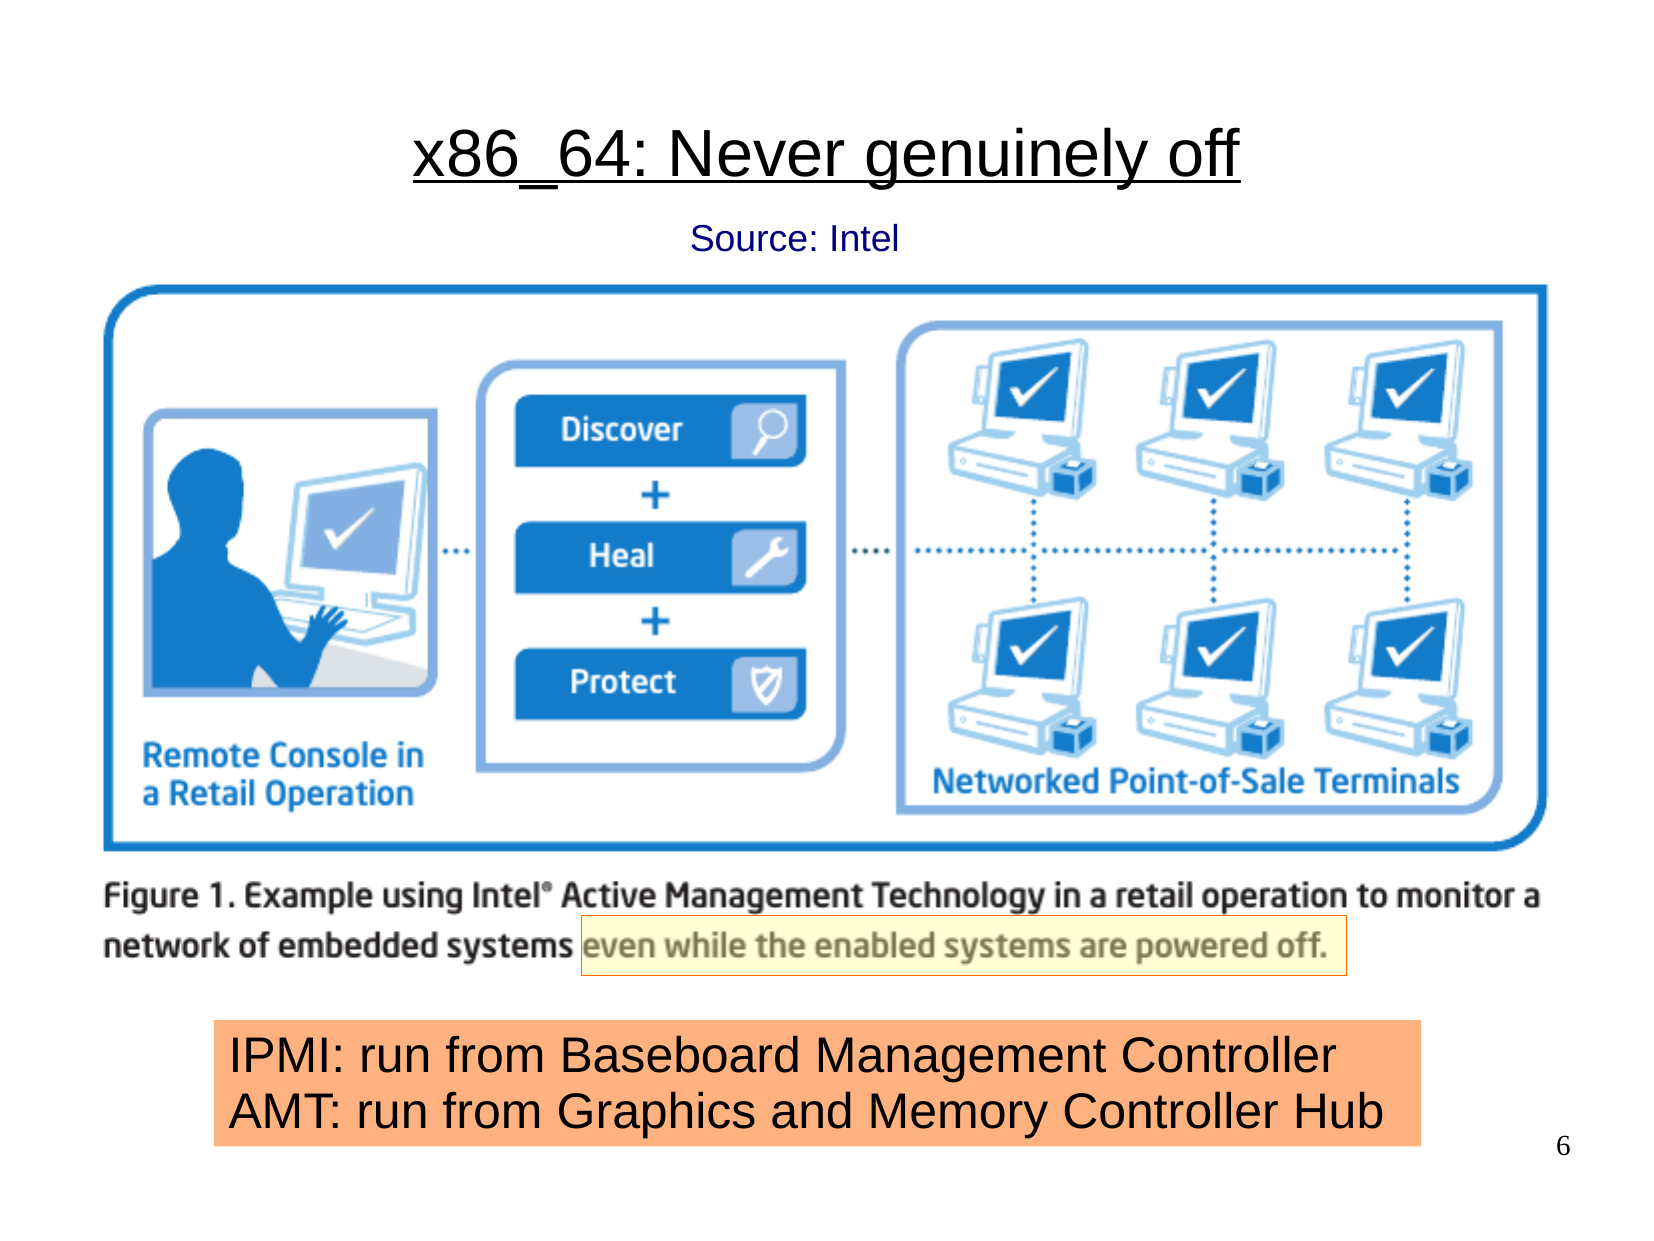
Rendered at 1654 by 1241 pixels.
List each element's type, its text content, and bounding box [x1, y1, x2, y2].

text_box Source: Intel [675, 210, 916, 267]
text_box IPMI: run from Baseboard Management Controller AMT: run from Graphics and Memory Controller Hub [213, 1020, 1422, 1147]
text_box [581, 915, 1347, 976]
title x86_64: Never genuinely off [82, 49, 1571, 239]
picture [58, 239, 1571, 991]
